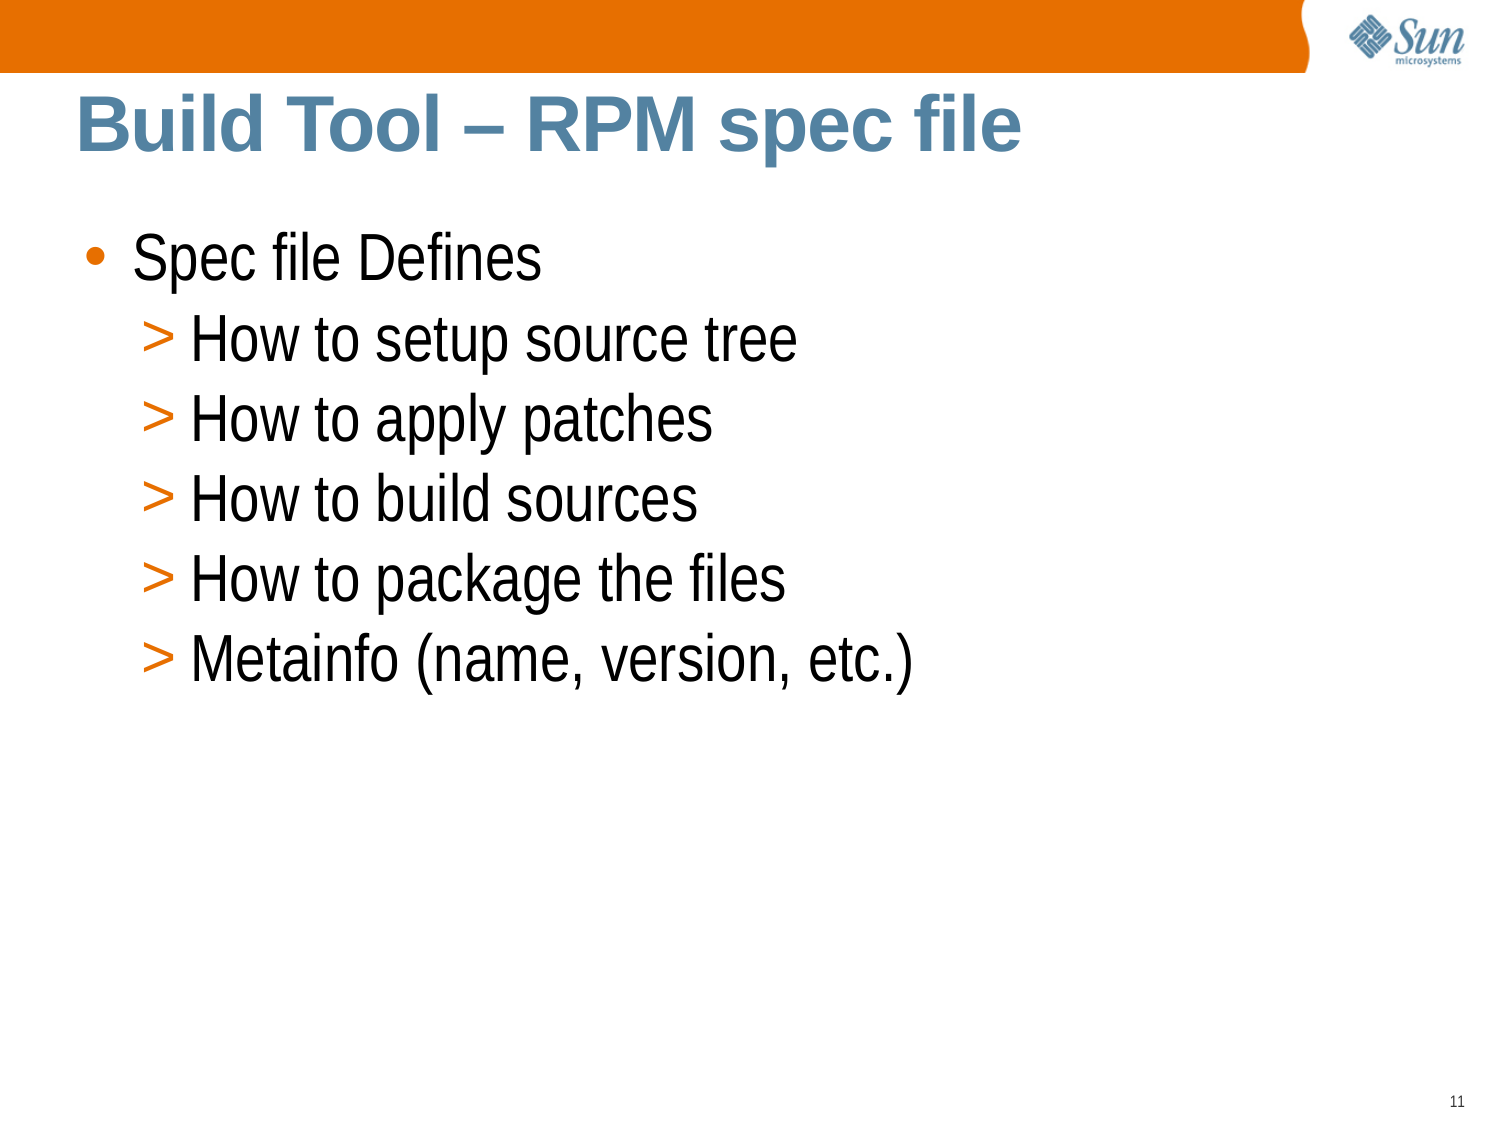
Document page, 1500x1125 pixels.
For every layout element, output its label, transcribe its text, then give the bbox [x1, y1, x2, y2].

title Build Tool – RPM spec file [75, 87, 1437, 192]
picture [0, 0, 1500, 73]
list Spec file Defines How to setup source tree How to apply patches How to build sources How to package the files Metainfo (name, version, etc.) [64, 228, 1401, 1045]
